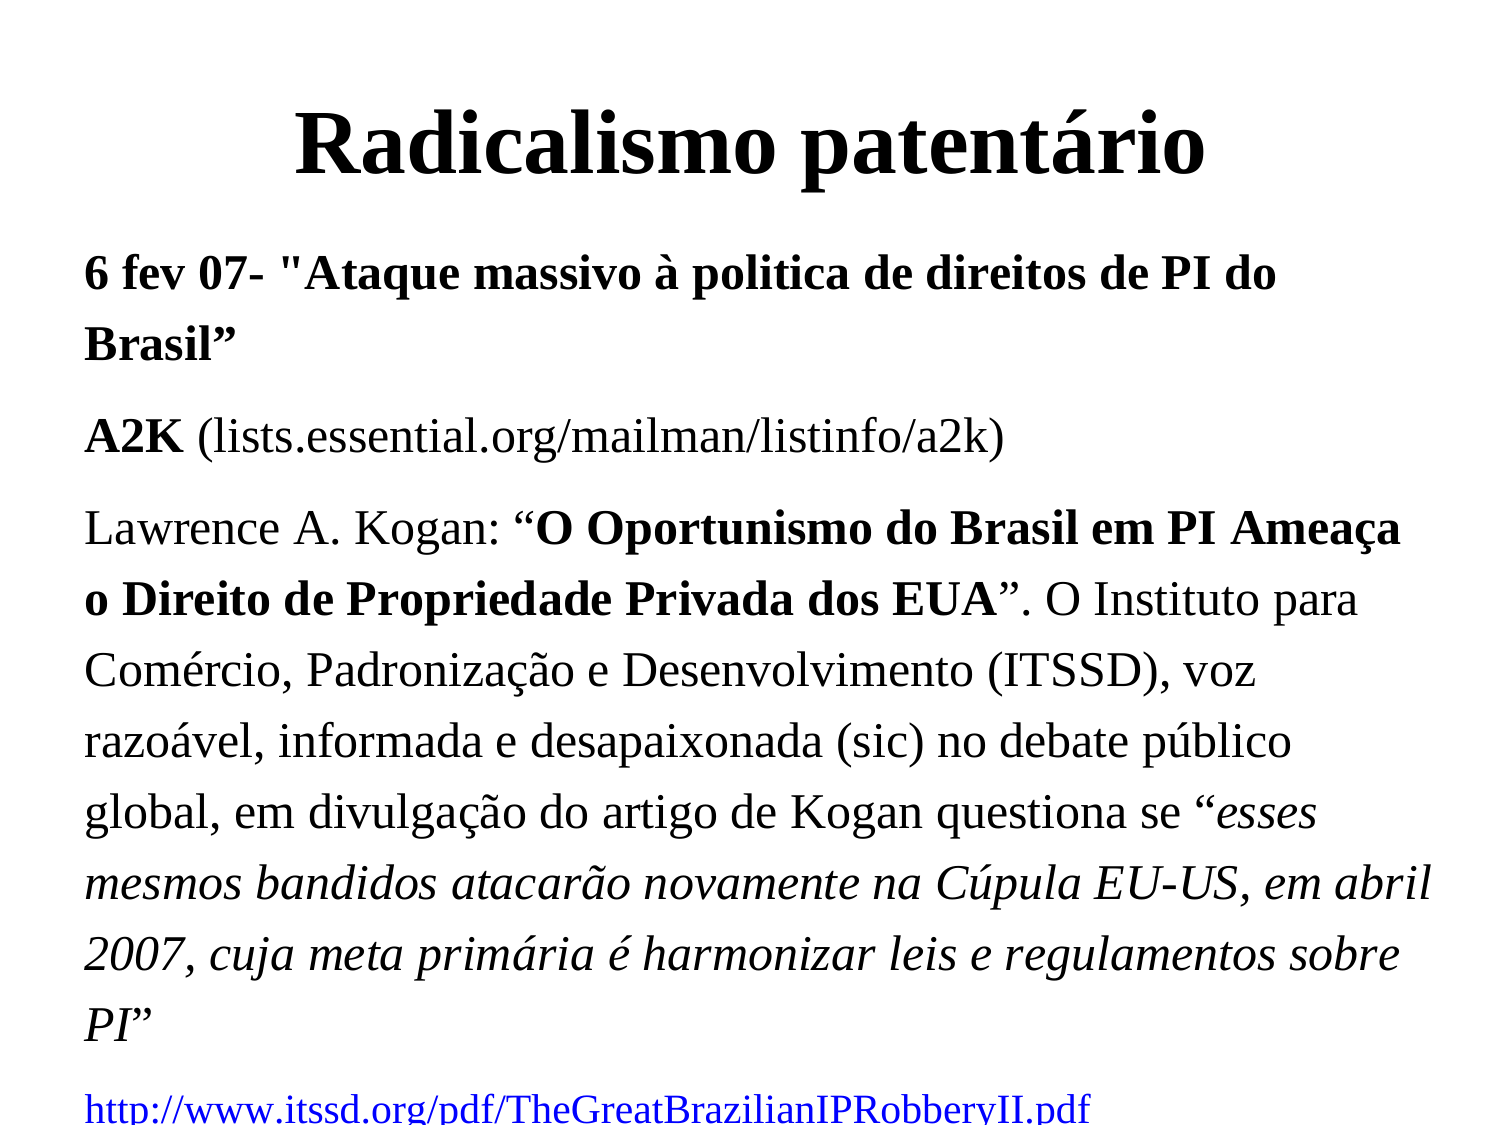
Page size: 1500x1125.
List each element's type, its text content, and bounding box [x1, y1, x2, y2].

title Radicalismo patentário [87, 62, 1416, 223]
text_box 6 fev 07- "Ataque massivo à politica de direitos de PI do Brasil” A2K (lists.essential.org/mailman/listinfo/a2k) Lawrence A. Kogan: “O Oportunismo do Brasil em PI Ameaça o Direito de Propriedade Privada dos EUA”. O Instituto para Comércio, Padronização e Desenvolvimento (ITSSD), voz razoável, informada e desapaixonada (sic) no debate público global, em divulgação do artigo de Kogan questiona se “esses mesmos bandidos atacarão novamente na Cúpula EU-US, em abril 2007, cuja meta primária é harmonizar leis e regulamentos sobre PI” http://www.itssd.org/pdf/TheGreatBrazilianIPRobberyII.pdf [84, 229, 1439, 1014]
